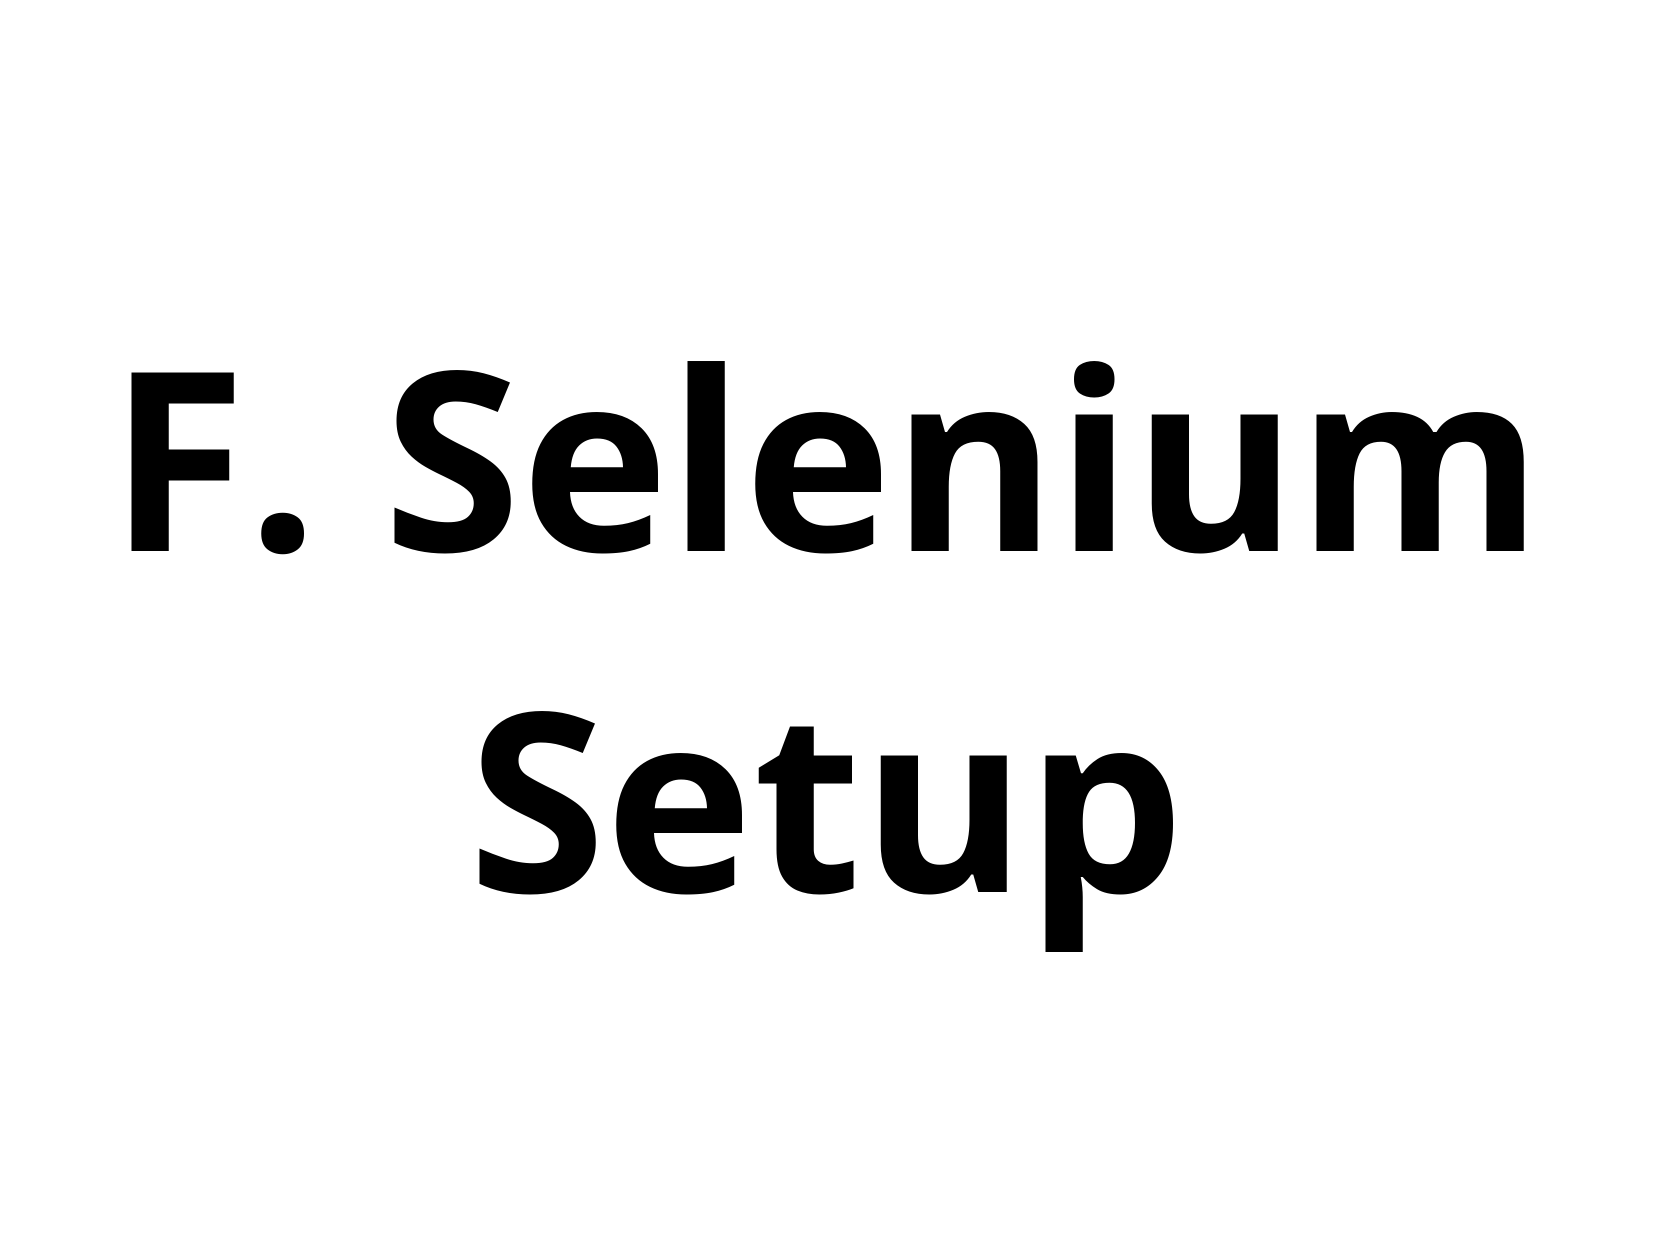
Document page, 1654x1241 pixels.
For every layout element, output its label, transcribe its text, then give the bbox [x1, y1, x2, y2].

title F. Selenium Setup [82, 49, 1571, 1201]
